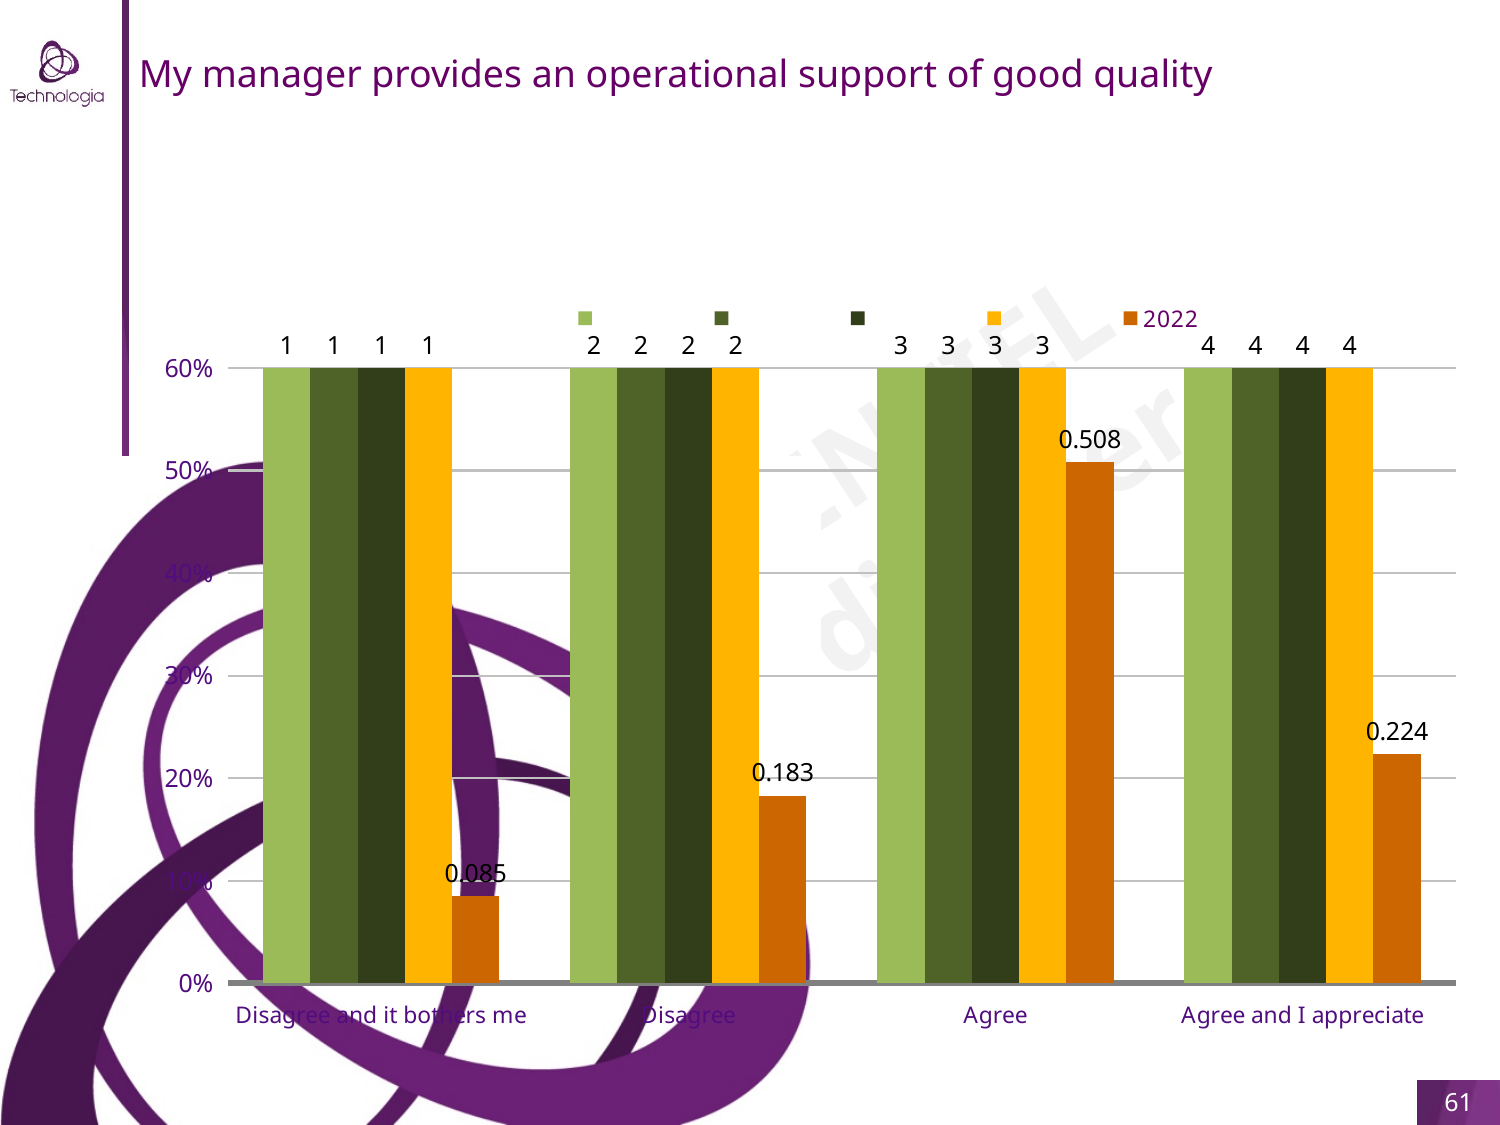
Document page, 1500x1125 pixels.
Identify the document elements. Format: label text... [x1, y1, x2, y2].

picture [1417, 1080, 1500, 1125]
chart [123, 215, 1460, 1083]
picture [0, 0, 821, 1125]
title My manager provides an operational support of good quality [123, 42, 1282, 185]
picture [0, 33, 113, 114]
